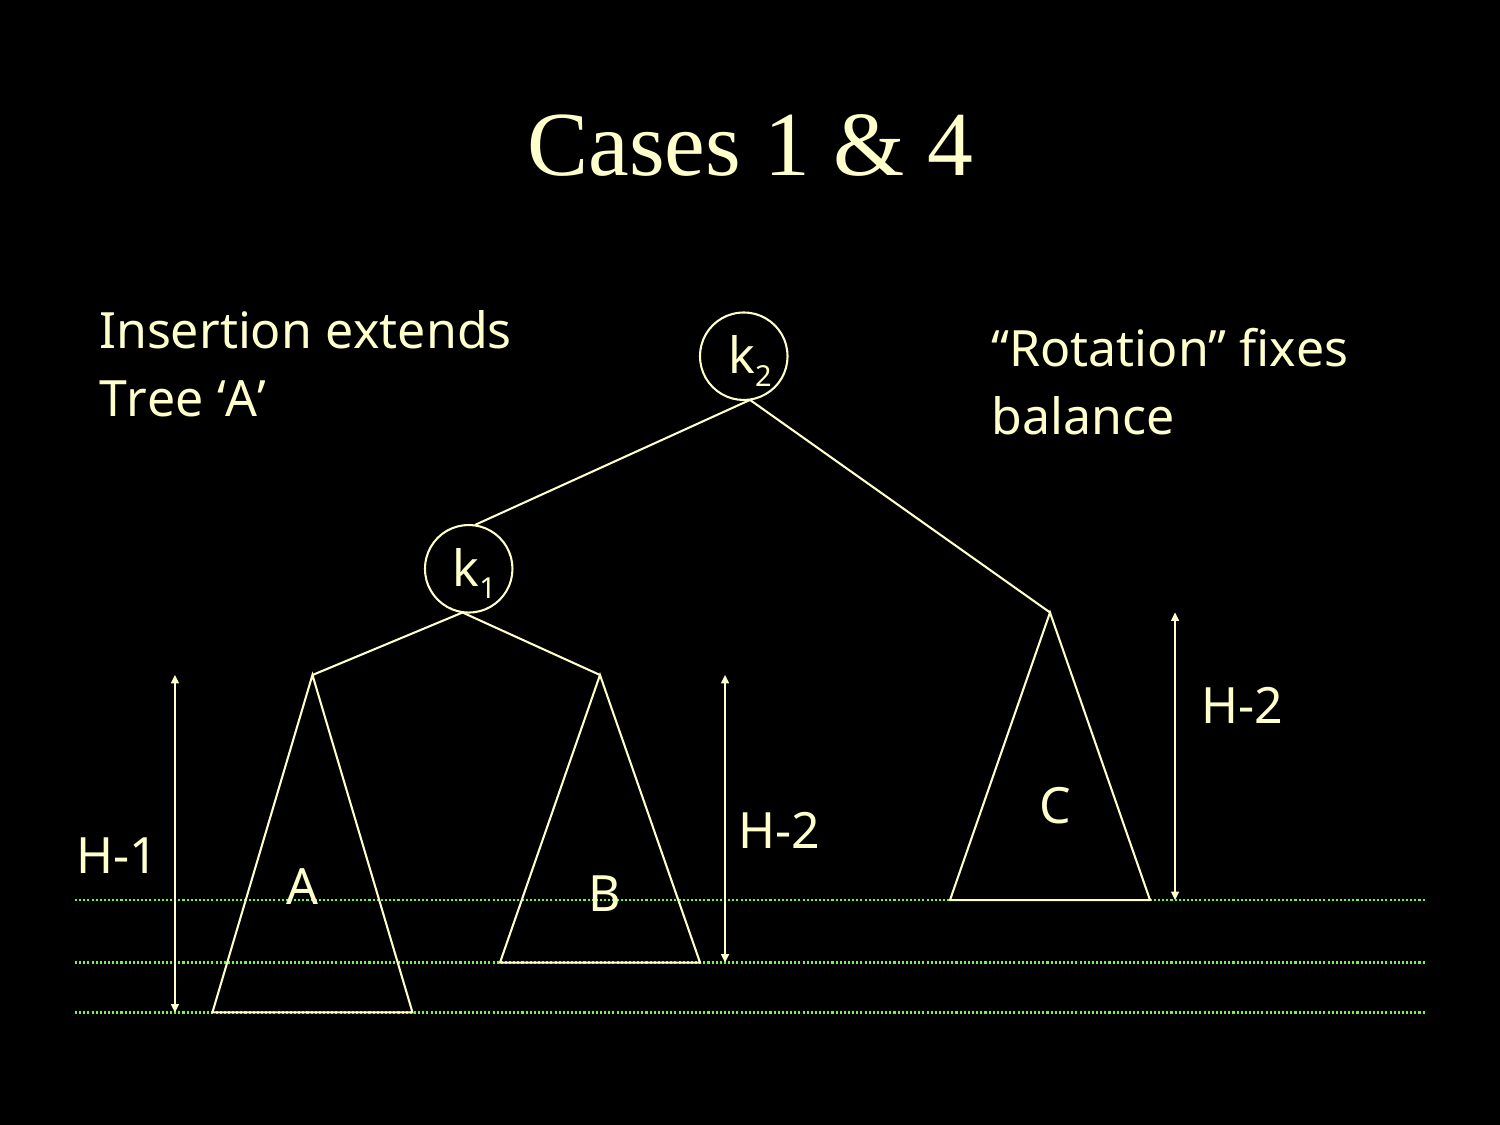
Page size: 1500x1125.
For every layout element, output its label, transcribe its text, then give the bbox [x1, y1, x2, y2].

text_box B [573, 849, 636, 934]
text_box “Rotation” fixes balance [976, 305, 1364, 458]
text_box k1 [437, 524, 511, 615]
text_box H-2 [1186, 662, 1298, 747]
text_box H-1 [61, 812, 173, 897]
text_box Insertion extends Tree ‘A’ [84, 287, 541, 440]
text_box C [1024, 762, 1086, 847]
text_box A [271, 842, 334, 927]
text_box k2 [713, 312, 787, 403]
text_box H-2 [726, 787, 836, 872]
title Cases 1 & 4 [22, 50, 1480, 240]
